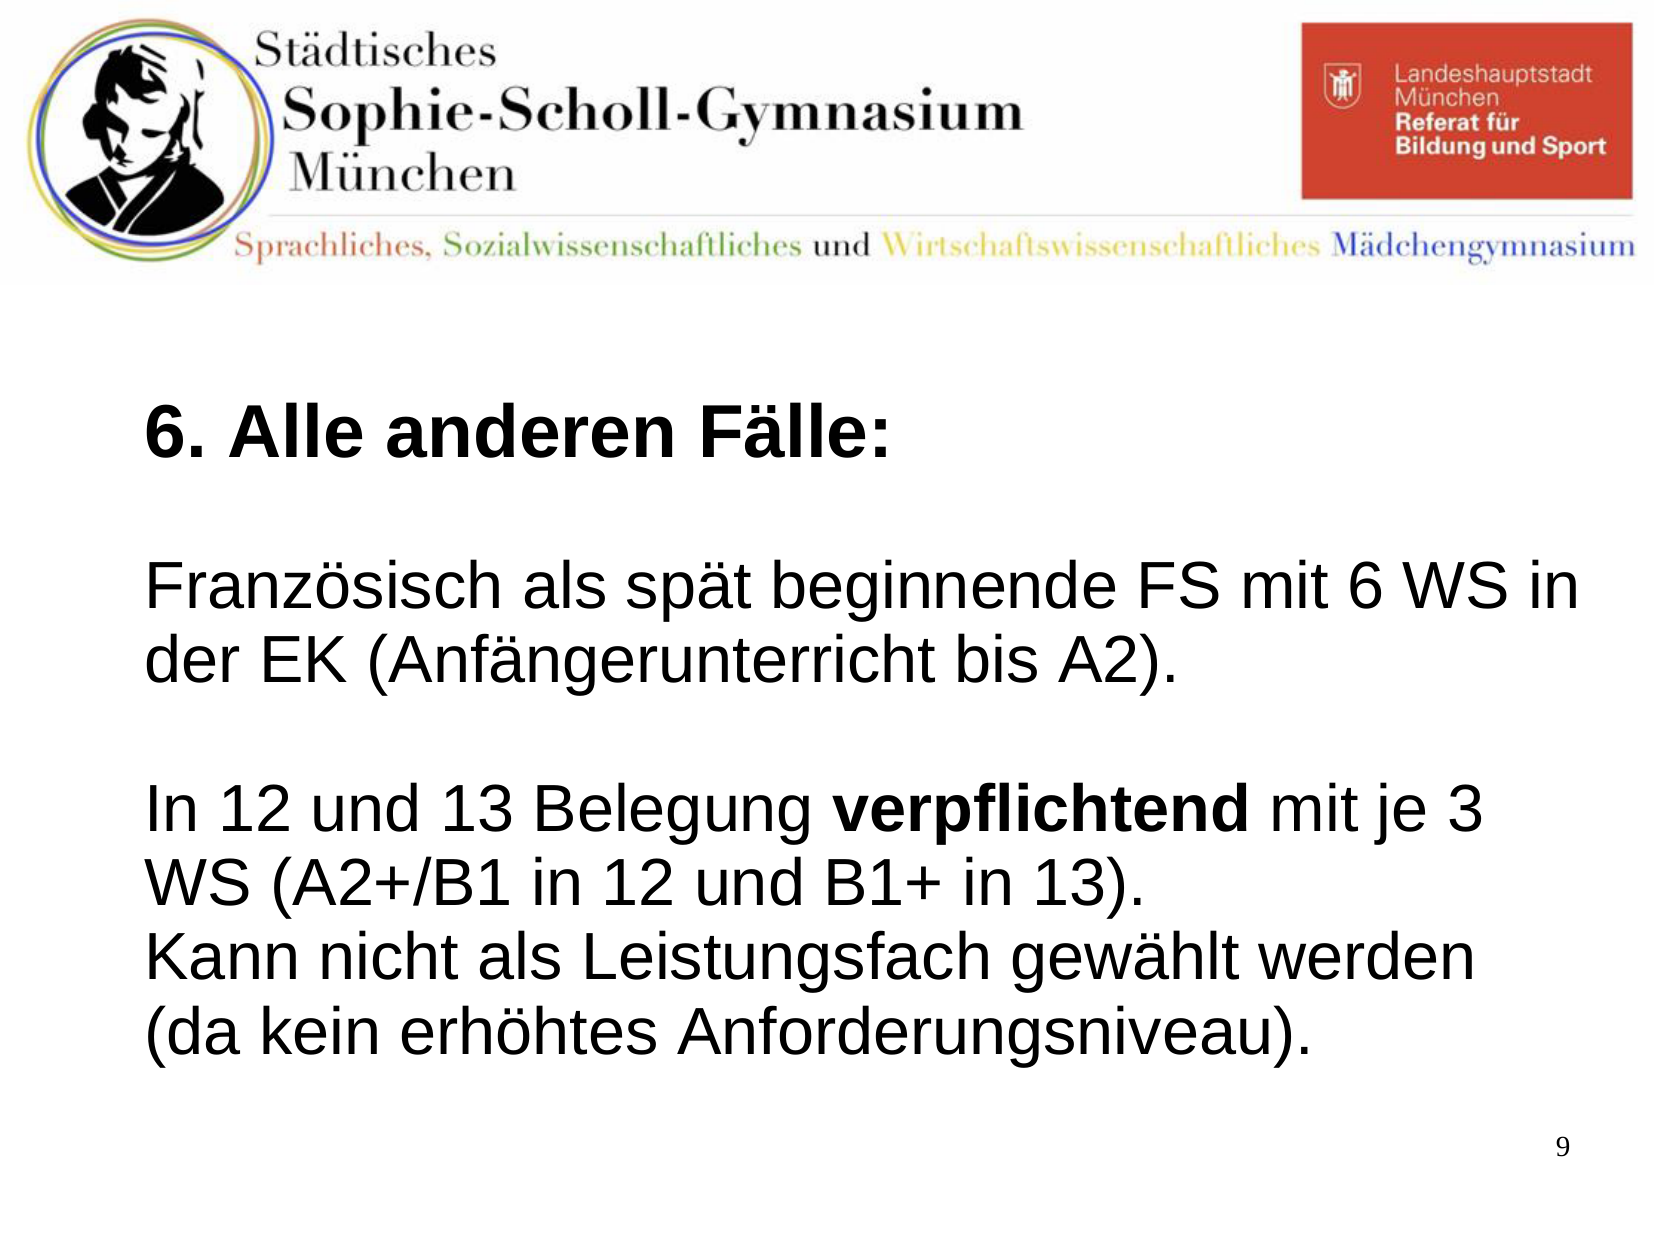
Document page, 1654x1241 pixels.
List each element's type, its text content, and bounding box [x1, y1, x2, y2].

text_box 6. Alle anderen Fälle: Französisch als spät beginnende FS mit 6 WS in der EK (Anfängerunterricht bis A2). In 12 und 13 Belegung verpflichtend mit je 3 WS (A2+/B1 in 12 und B1+ in 13). Kann nicht als Leistungsfach gewählt werden (da kein erhöhtes Anforderungsniveau). [129, 377, 1619, 1150]
picture [0, 0, 1654, 285]
